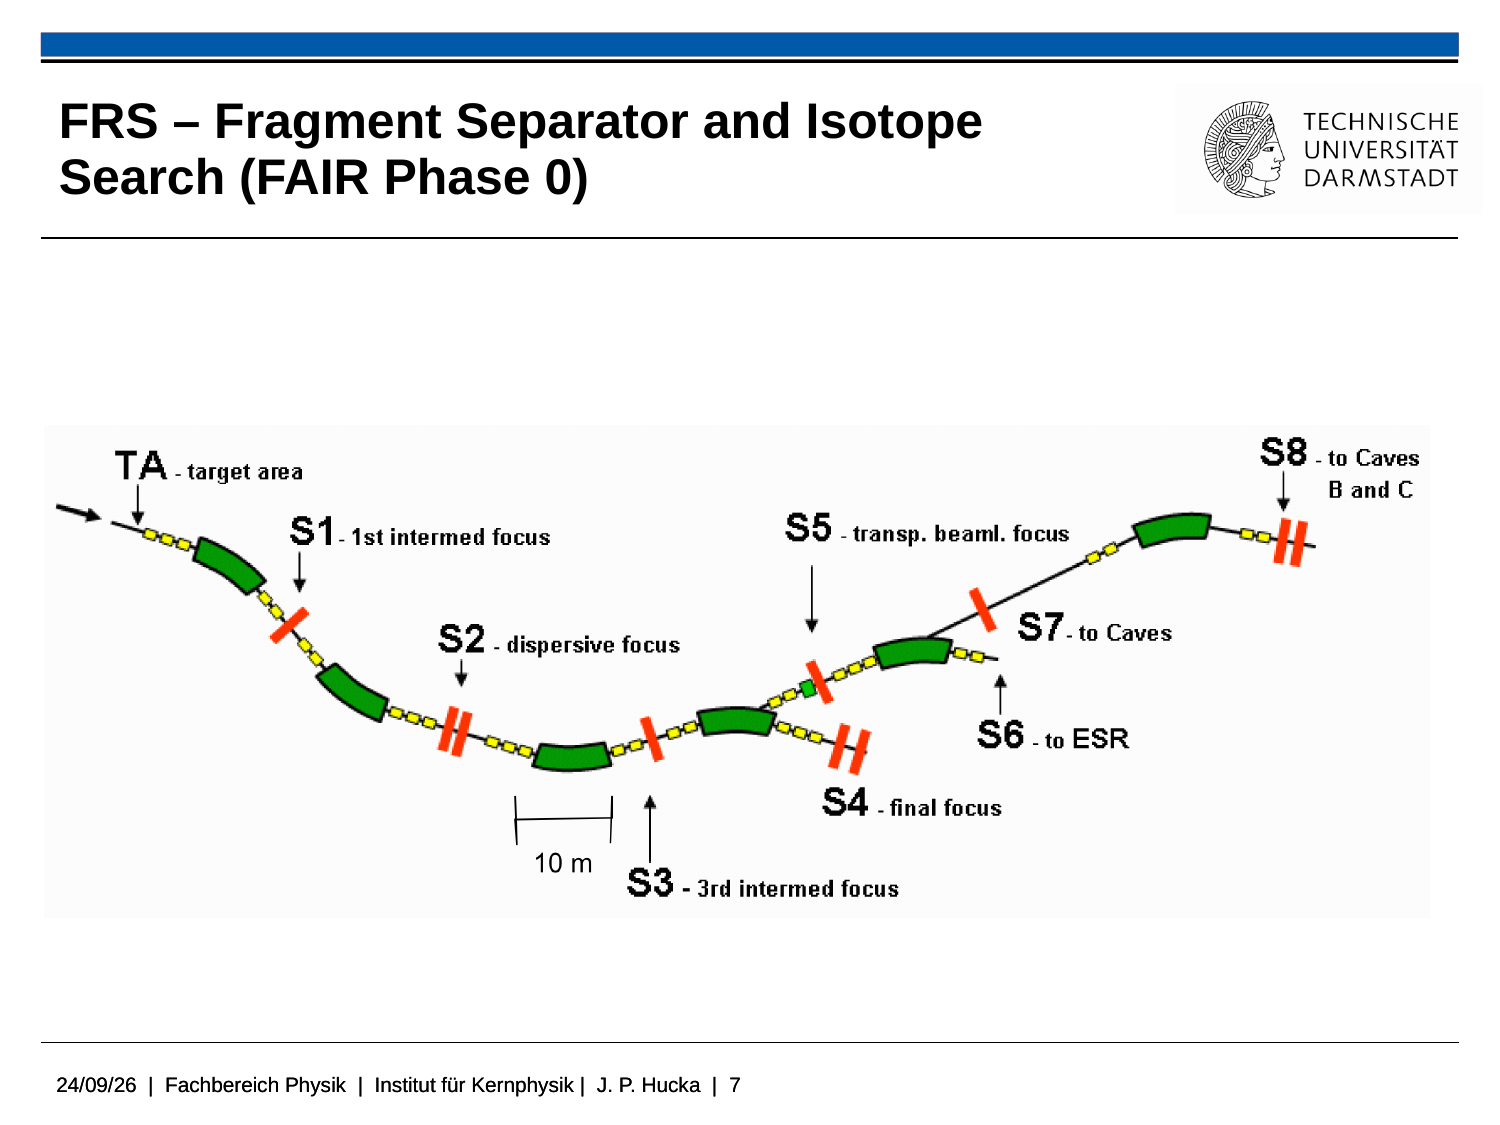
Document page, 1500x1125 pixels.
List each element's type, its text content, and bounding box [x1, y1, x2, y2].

title FRS – Fragment Separator and Isotope Search (FAIR Phase 0) [59, 80, 1149, 218]
picture [44, 425, 1430, 918]
picture [1175, 84, 1483, 215]
